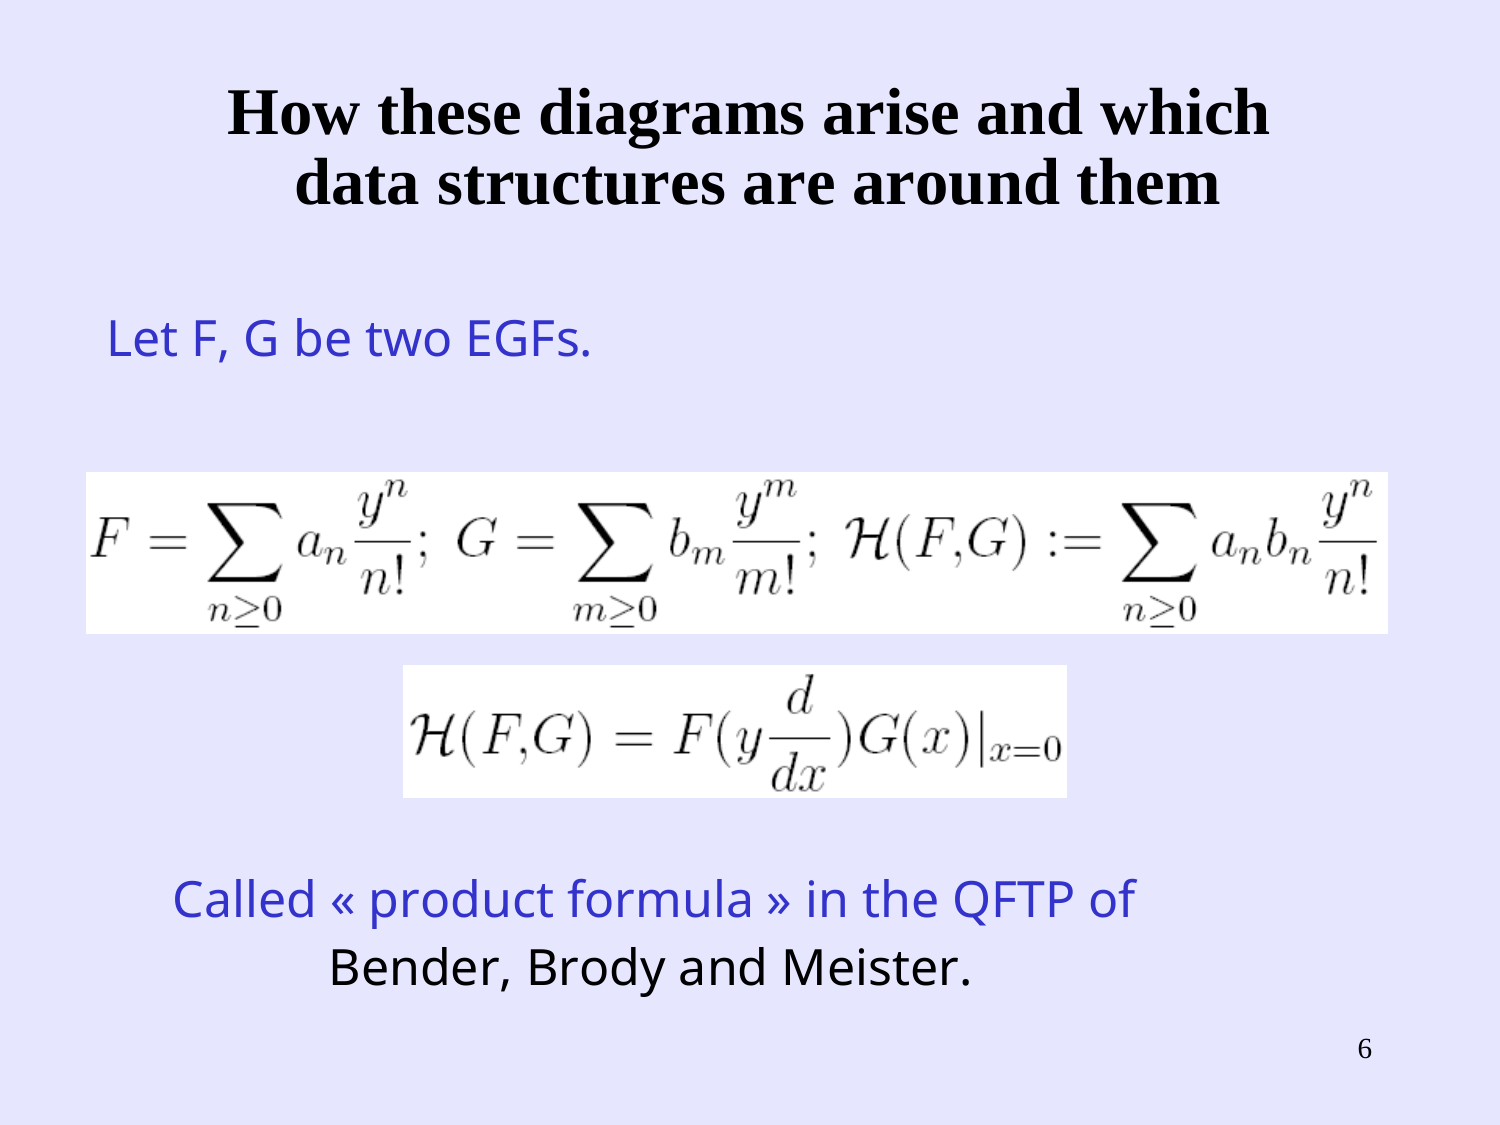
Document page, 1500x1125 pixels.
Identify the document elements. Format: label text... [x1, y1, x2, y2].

picture [403, 665, 1067, 798]
text_box How these diagrams arise and which data structures are around them [212, 70, 1304, 231]
picture [86, 472, 1388, 634]
text_box Called « product formula » in the QFTP of Bender, Brody and Meister. [147, 856, 1252, 1039]
text_box Let F, G be two EGFs. [91, 295, 686, 379]
